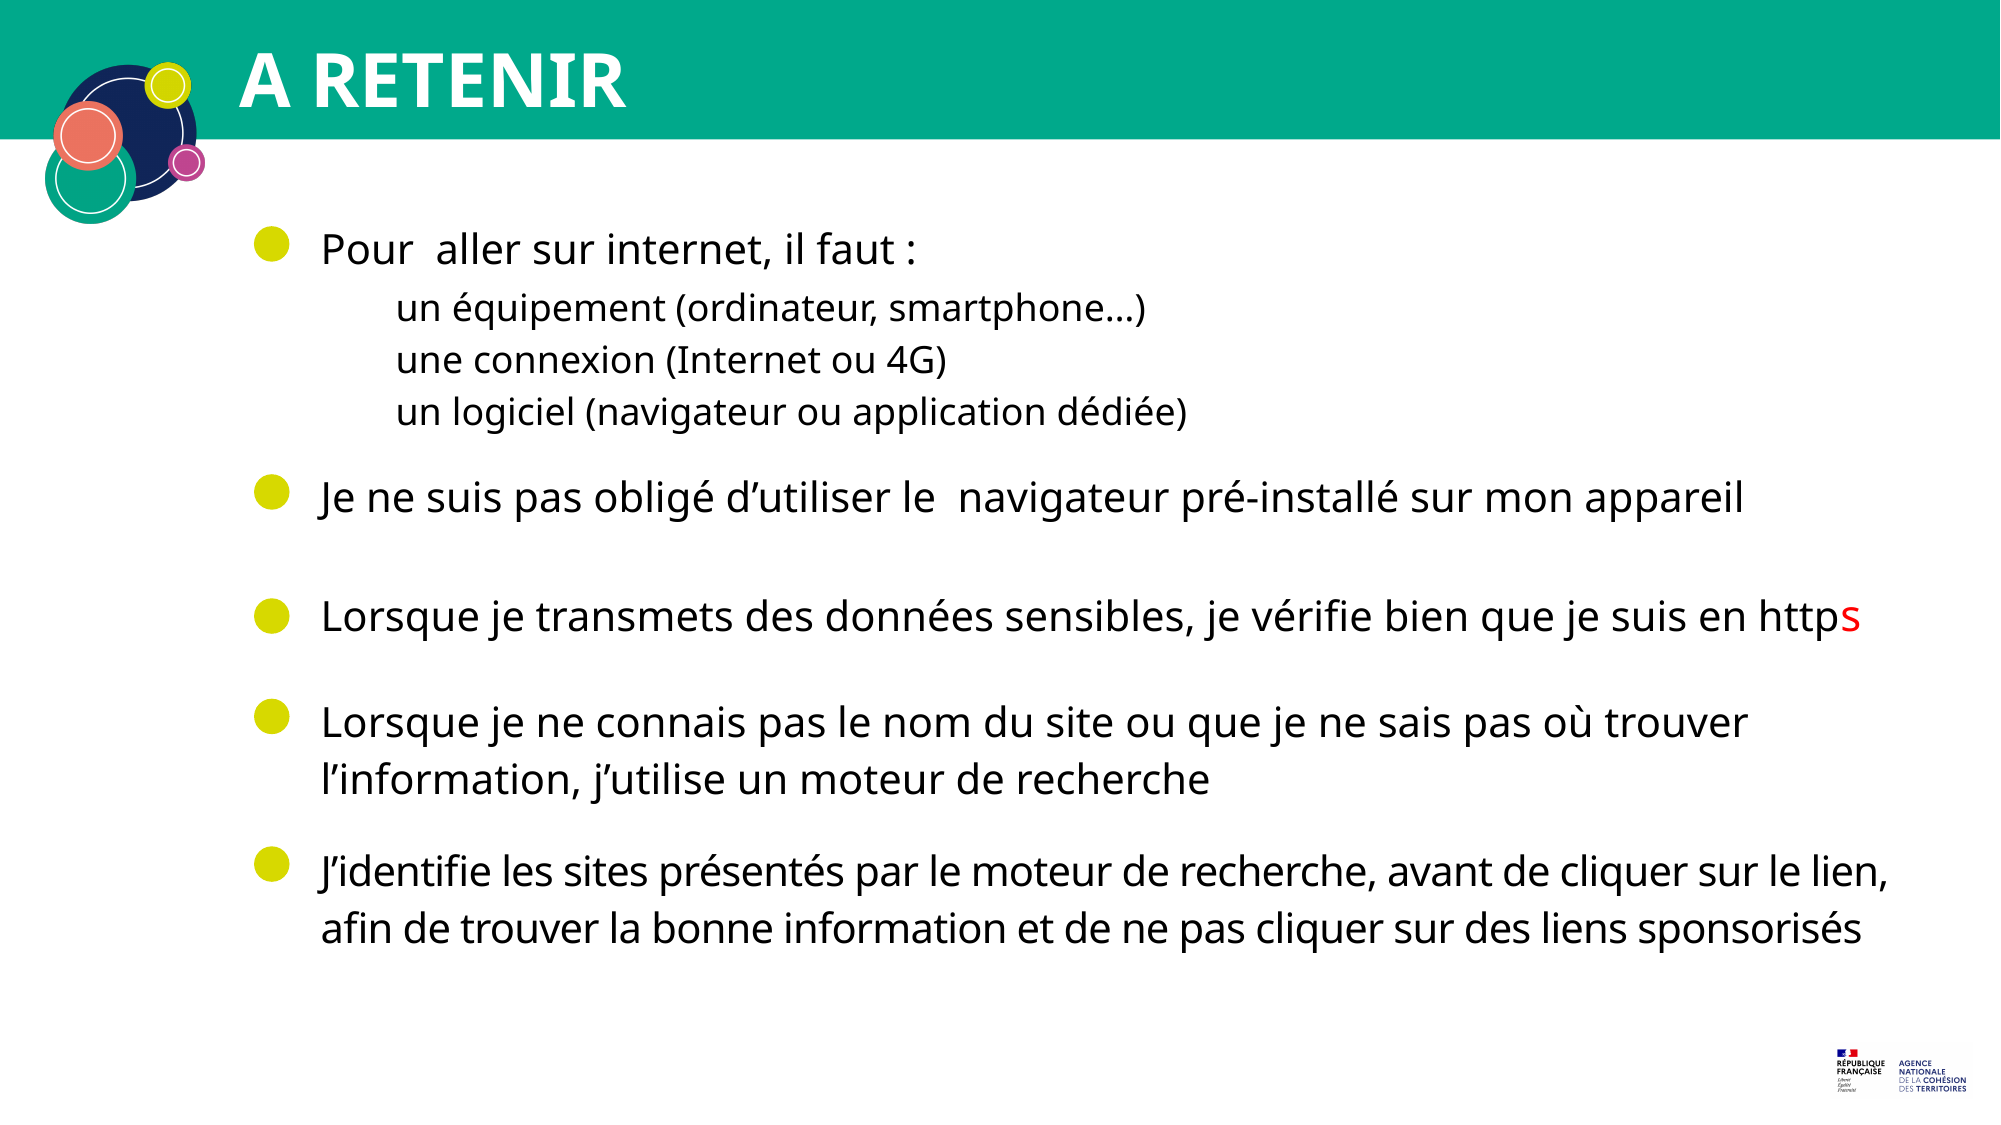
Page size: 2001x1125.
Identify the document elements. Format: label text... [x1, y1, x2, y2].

text_box [254, 598, 290, 634]
picture [45, 62, 205, 224]
picture [1830, 1042, 1973, 1099]
text_box A RETENIR [224, 24, 1960, 130]
text_box Je ne suis pas obligé d’utiliser le navigateur pré-installé sur mon appareil [305, 460, 1936, 572]
text_box [253, 226, 290, 262]
text_box Lorsque je ne connais pas le nom du site ou que je ne sais pas où trouver l’information, j’utilise un moteur de recherche [305, 685, 1830, 797]
text_box [254, 474, 290, 510]
text_box [254, 846, 290, 882]
text_box Lorsque je transmets des données sensibles, je vérifie bien que je suis en https [305, 577, 1964, 691]
text_box [254, 698, 290, 735]
text_box Pour aller sur internet, il faut : un équipement (ordinateur, smartphone…) une connexion (Internet ou 4G) un logiciel (navigateur ou application dédiée) [305, 212, 1695, 411]
text_box J’identifie les sites présentés par le moteur de recherche, avant de cliquer sur le lien, afin de trouver la bonne information et de ne pas cliquer sur des liens sponsorisés [305, 834, 1913, 995]
